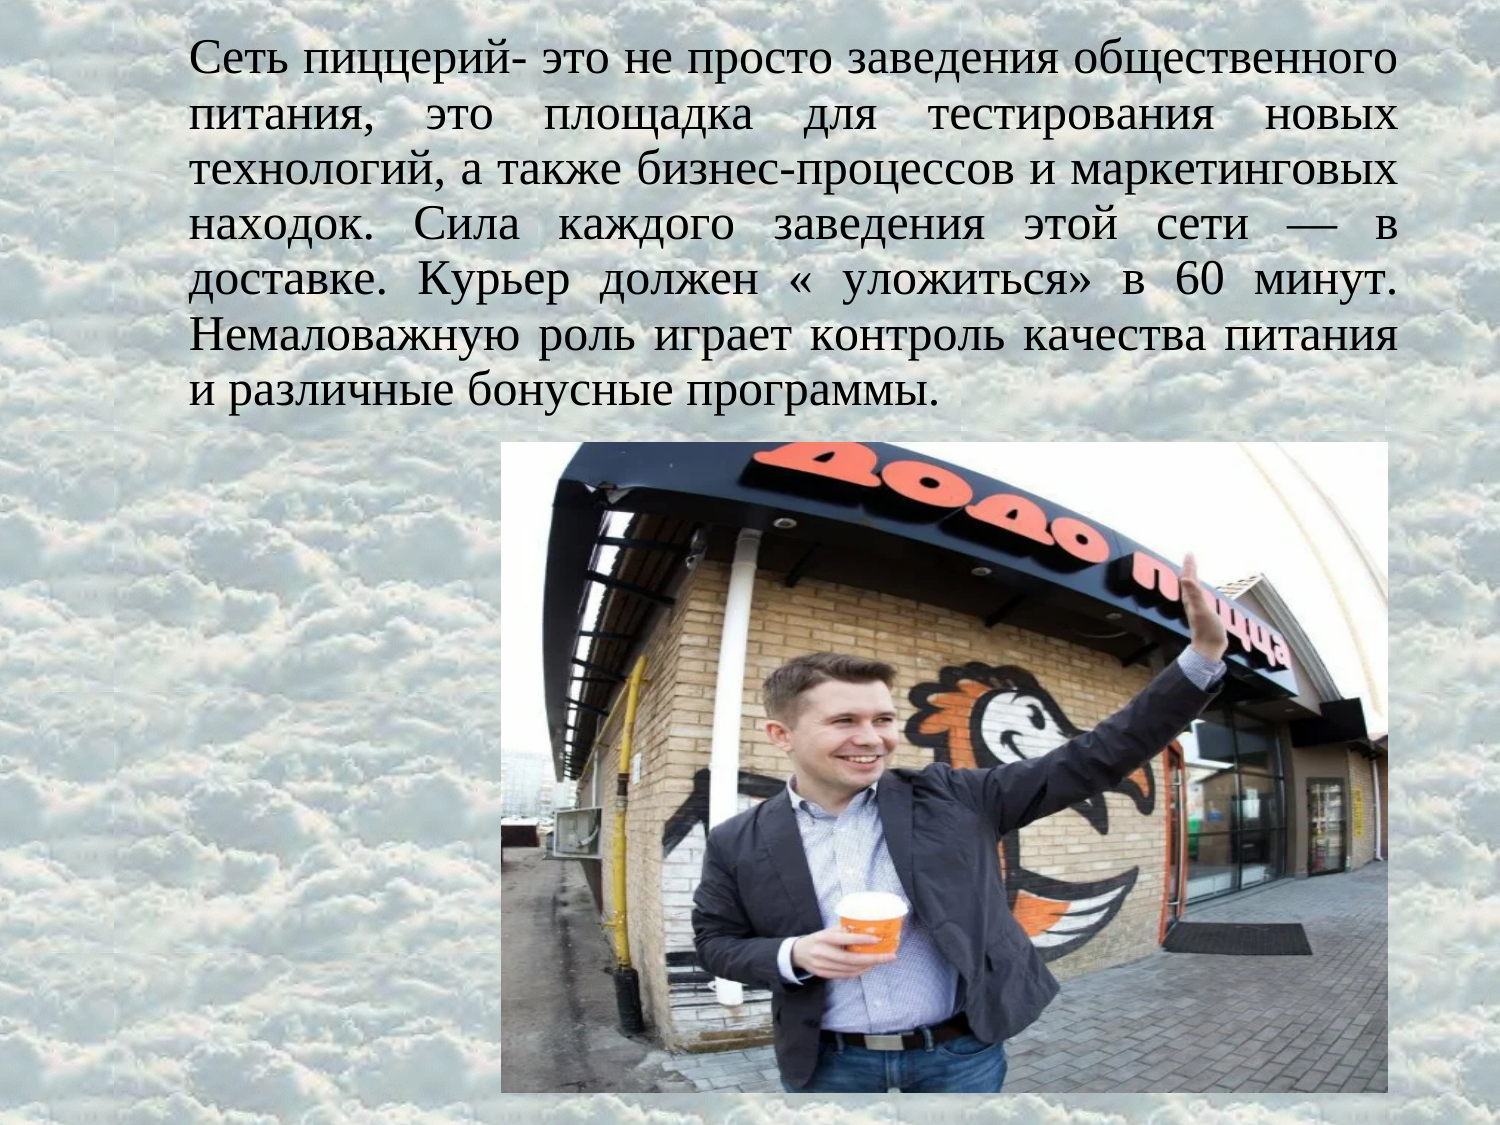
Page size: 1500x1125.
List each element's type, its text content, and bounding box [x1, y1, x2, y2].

list Сеть пиццерий- это не просто заведения общественного питания, это площадка для тестирования новых технологий, а также бизнес-процессов и маркетинговых находок. Сила каждого заведения этой сети — в доставке. Курьер должен « уложиться» в 60 минут. Немаловажную роль играет контроль качества питания и различные бонусные программы. [118, 29, 1400, 739]
picture [0, 0, 1500, 1125]
